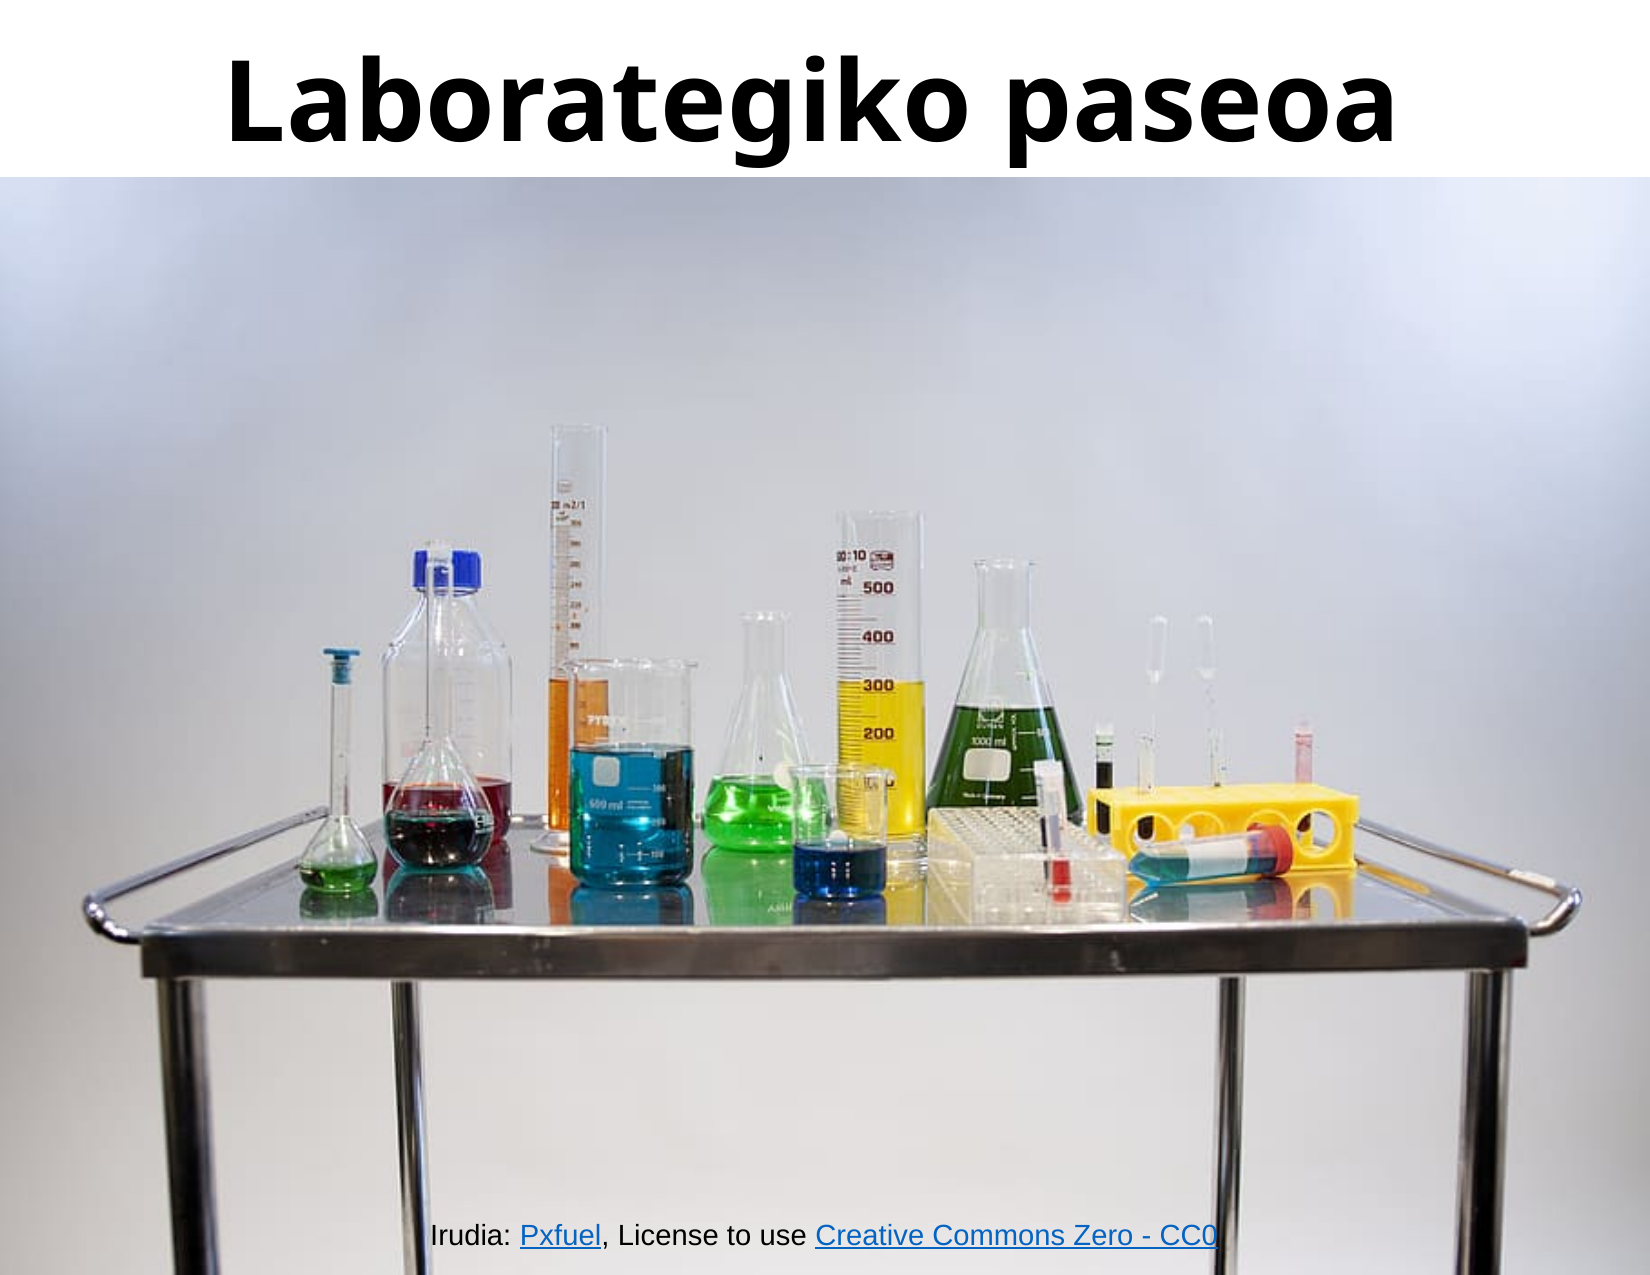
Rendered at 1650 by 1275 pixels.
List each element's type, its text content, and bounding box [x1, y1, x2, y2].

list Laborategiko paseoa [188, 36, 1473, 319]
text_box Irudia: Pxfuel, License to use Creative Commons Zero - CC0 [415, 1209, 1557, 1260]
picture [0, 177, 1650, 1275]
